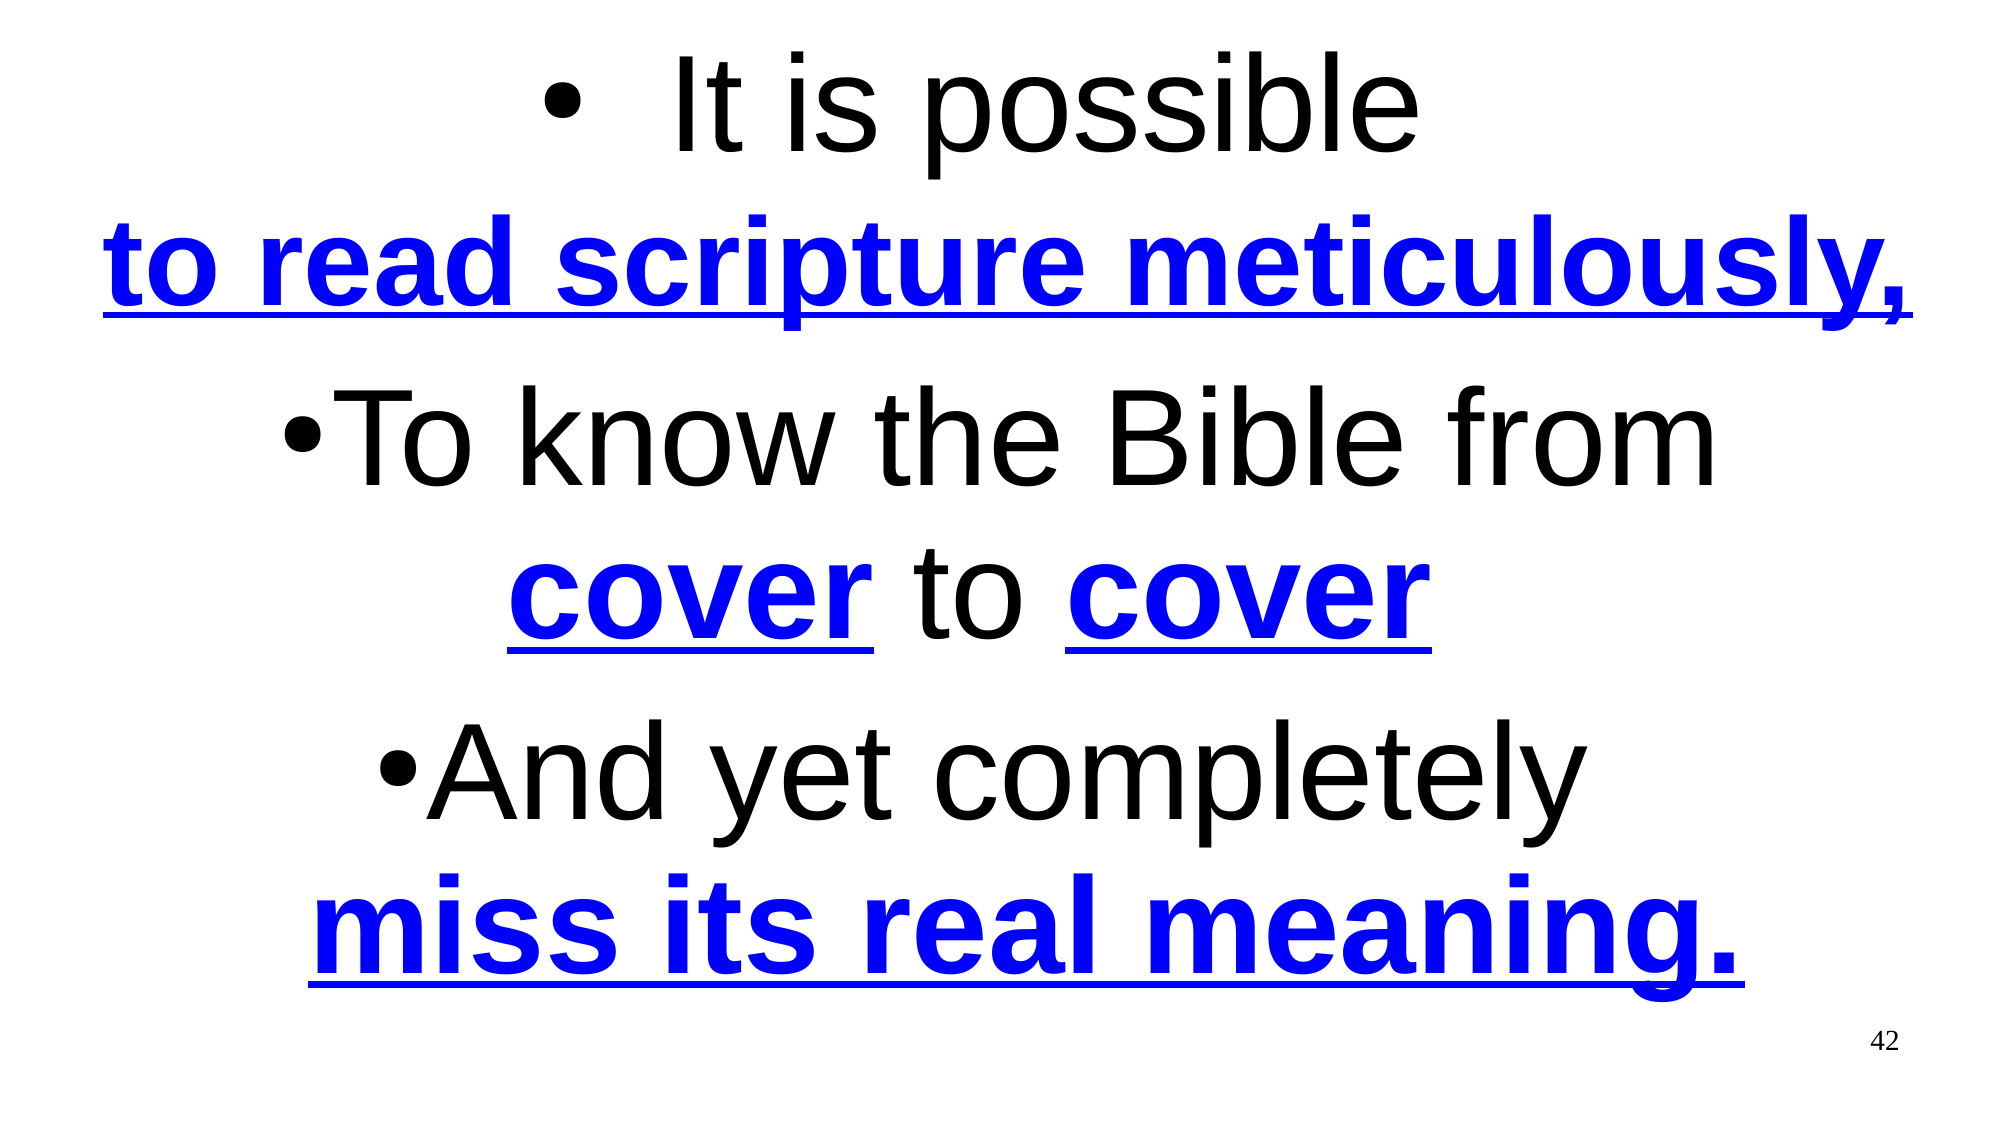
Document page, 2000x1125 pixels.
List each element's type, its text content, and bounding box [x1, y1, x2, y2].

list It is possible to read scripture meticulously, To know the Bible from cover to cover And yet completely miss its real meaning. [15, 26, 1968, 1098]
